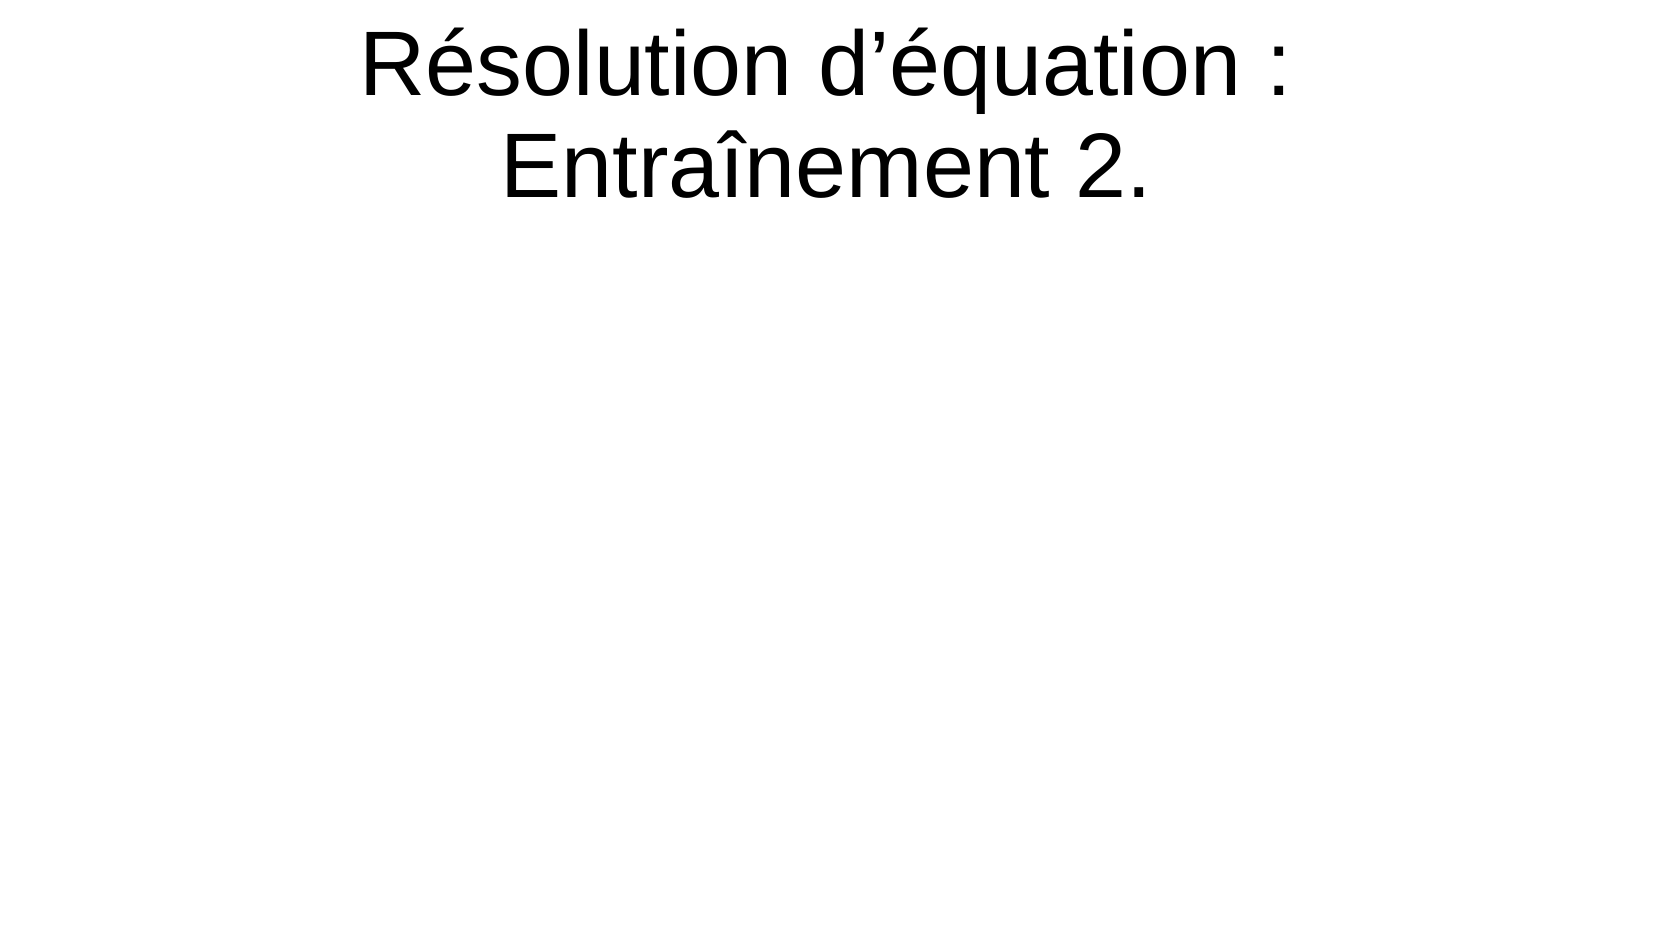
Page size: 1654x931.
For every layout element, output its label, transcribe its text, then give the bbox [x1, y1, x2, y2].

title Résolution d’équation : Entraînement 2. [82, 12, 1571, 218]
